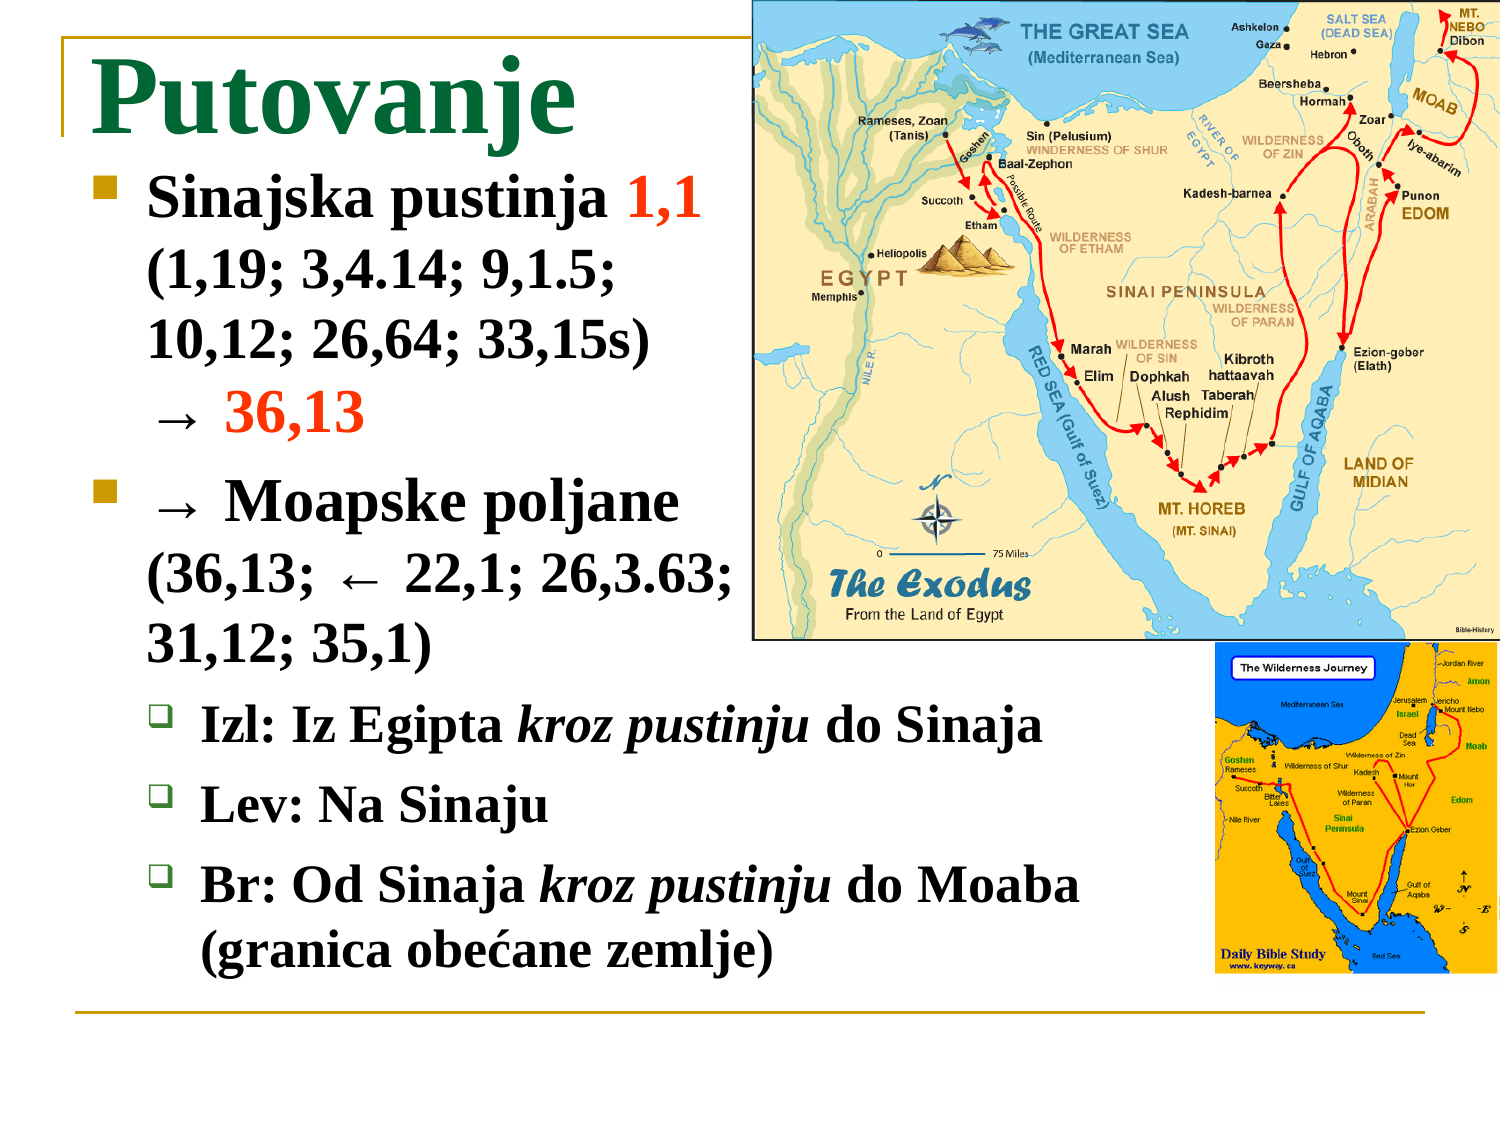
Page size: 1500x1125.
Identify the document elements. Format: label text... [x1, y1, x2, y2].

title Putovanje [75, 29, 751, 147]
list Sinajska pustinja 1,1 (1,19; 3,4.14; 9,1.5; 10,12; 26,64; 33,15s) → 36,13 → Moapske poljane (36,13; ← 22,1; 26,3.63; 31,12; 35,1) Izl: Iz Egipta kroz pustinju do Sinaja Lev: Na Sinaju Br: Od Sinaja kroz pustinju do Moaba (granica obećane zemlje) [75, 147, 1426, 1034]
picture [751, 0, 1500, 988]
